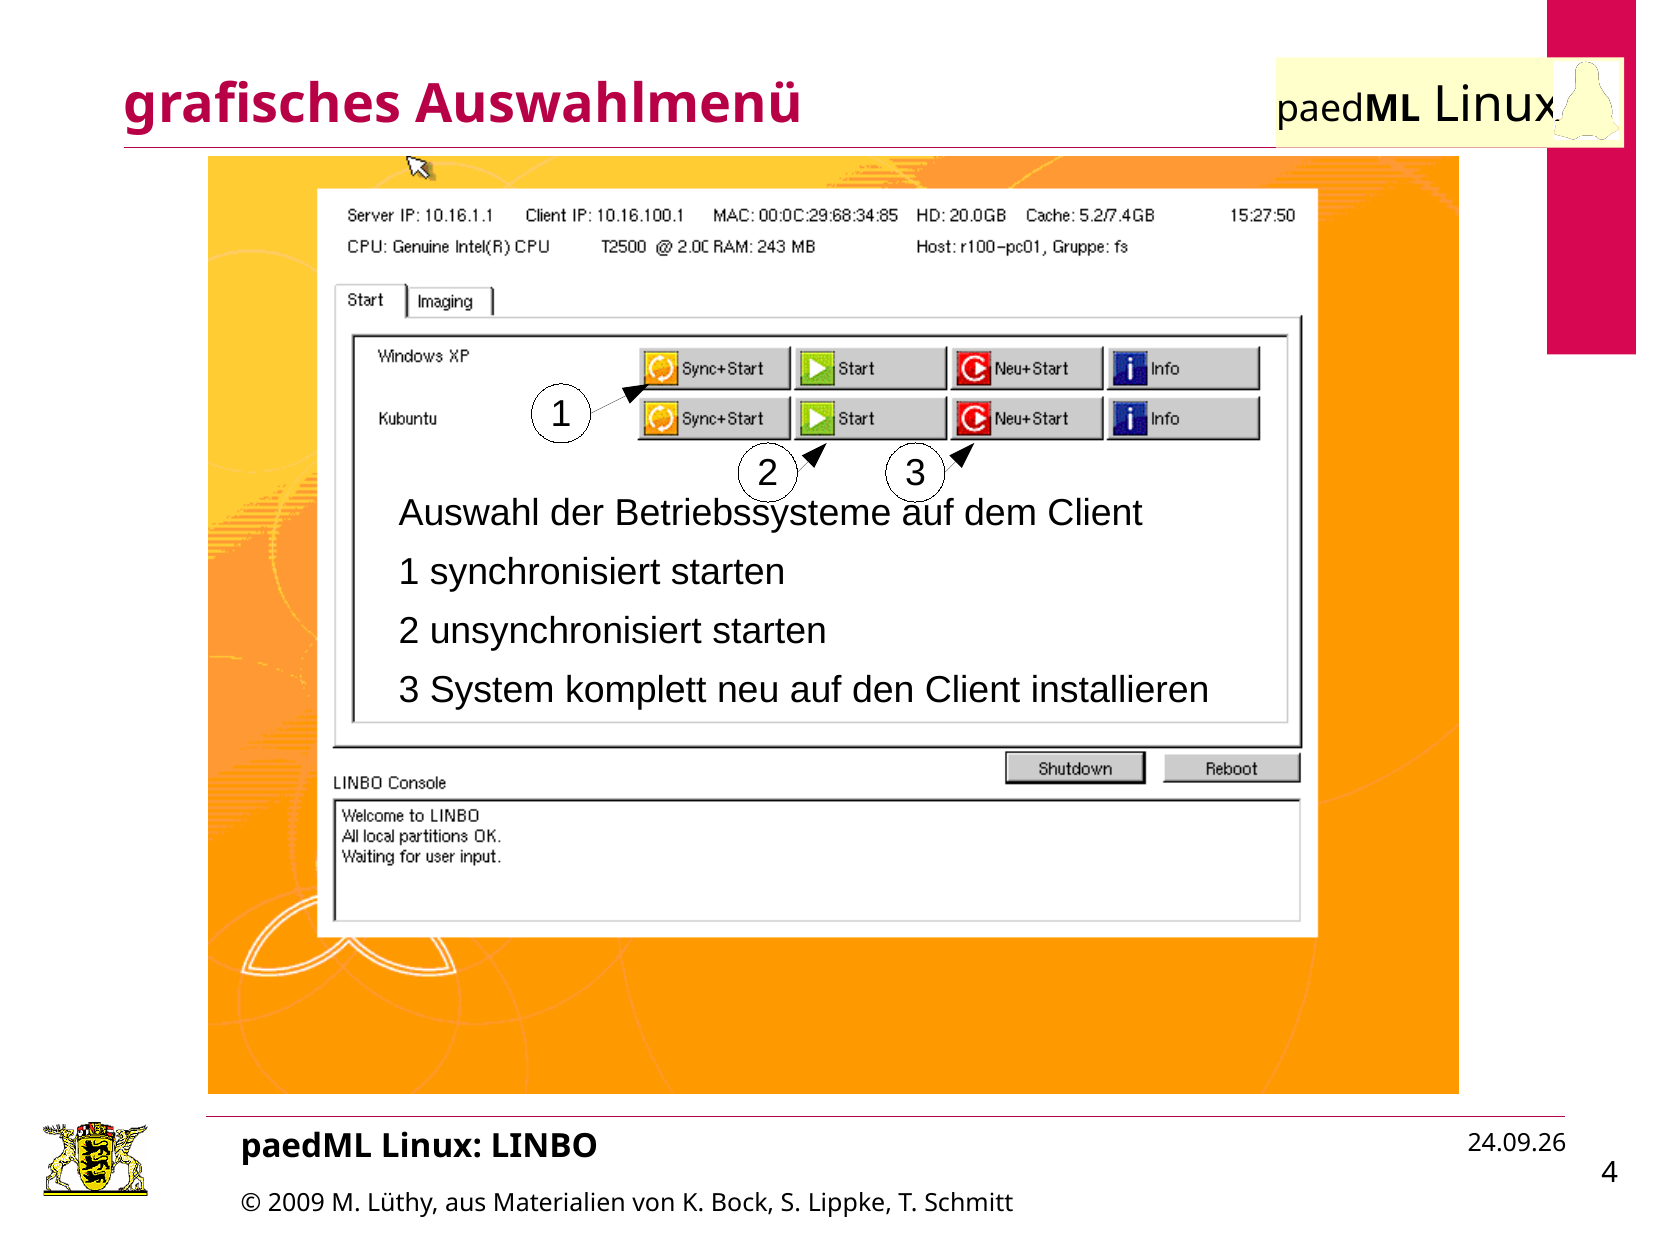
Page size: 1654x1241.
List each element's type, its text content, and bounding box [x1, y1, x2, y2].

text_box 3 System komplett neu auf den Client installieren [383, 661, 1225, 719]
text_box 2 [738, 442, 798, 503]
text_box Auswahl der Betriebssysteme auf dem Client [383, 484, 1159, 542]
text_box 1 [531, 383, 591, 443]
text_box 1 synchronisiert starten [383, 543, 801, 601]
picture [208, 156, 1459, 1094]
text_box 2 unsynchronisiert starten [383, 602, 843, 660]
text_box 3 [885, 442, 945, 503]
picture [41, 1121, 148, 1198]
title grafisches Auswahlmenü [124, 68, 1270, 135]
